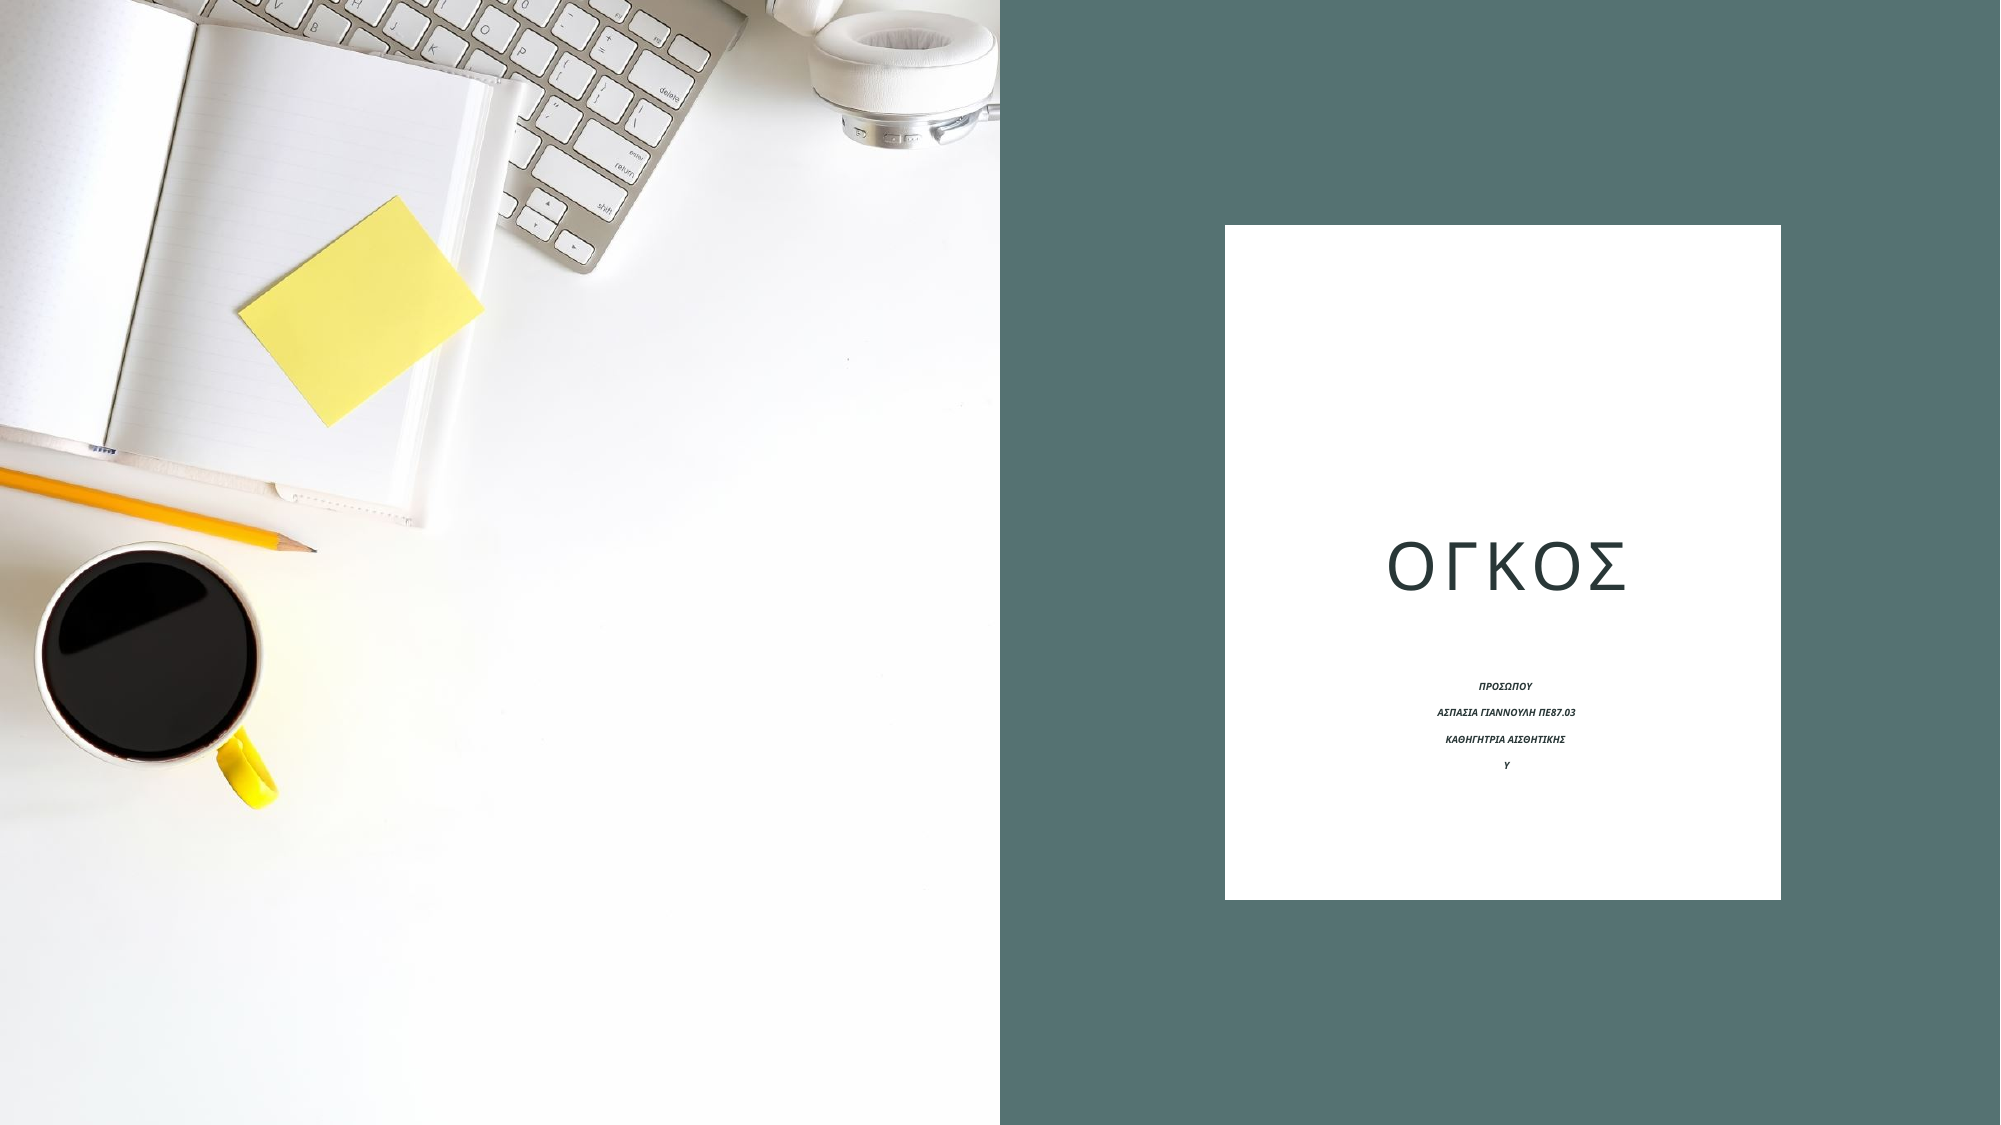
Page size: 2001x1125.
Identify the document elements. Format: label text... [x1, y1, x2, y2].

text_box [1000, 0, 2000, 1125]
picture [0, 0, 1000, 1125]
subtitle ΠΡΟΣΩΠΟΥ ΑΣΠΑΣΙΑ ΓΙΑΝΝΟΥΛΗ ΠΕ87.03 ΚΑΘΗΓΗΤΡΙΑ ΑΙΣΘΗΤΙΚΗΣ Υ [1304, 675, 1710, 780]
title ΟΓΚΟΣ [1368, 493, 1644, 613]
